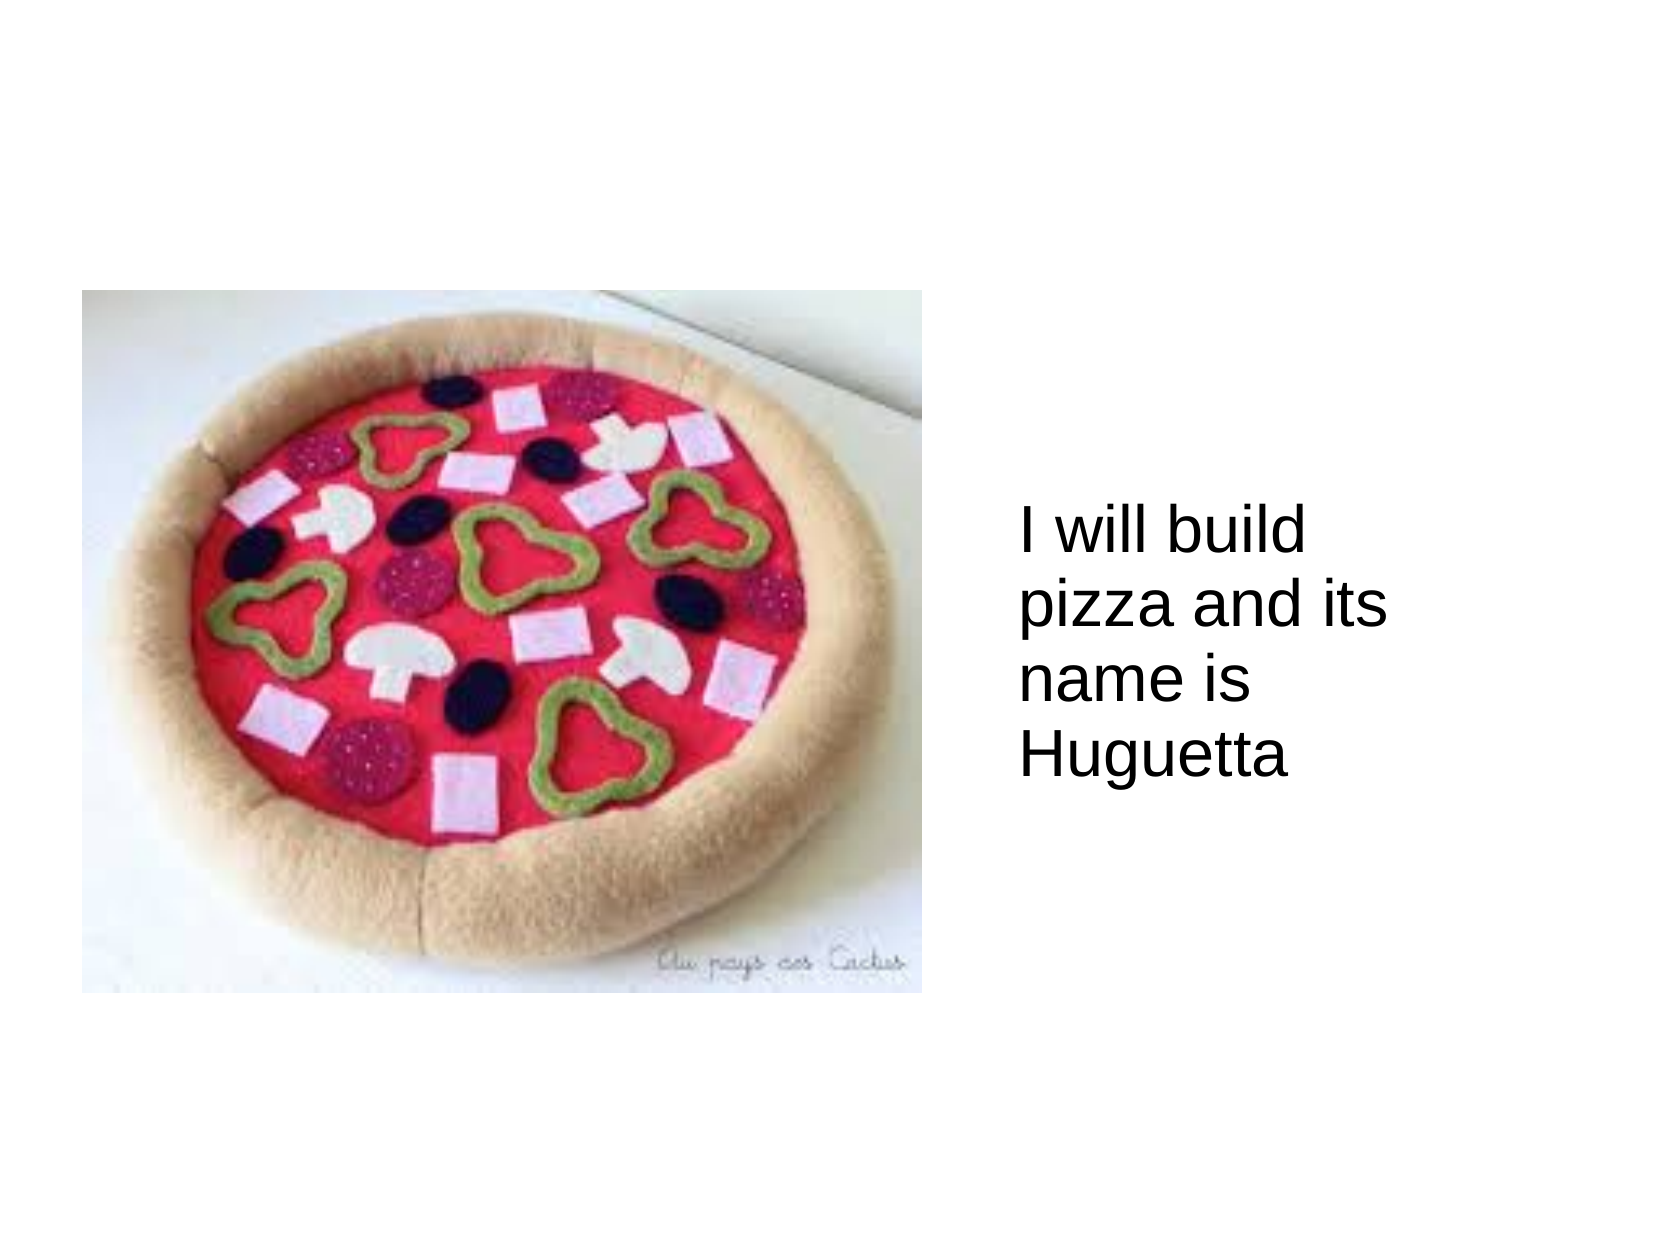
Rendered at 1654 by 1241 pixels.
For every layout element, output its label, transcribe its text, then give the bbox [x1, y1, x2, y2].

list l [82, 290, 1538, 1010]
text_box I will build pizza and its name is Huguetta [1003, 484, 1441, 804]
picture [82, 290, 922, 993]
